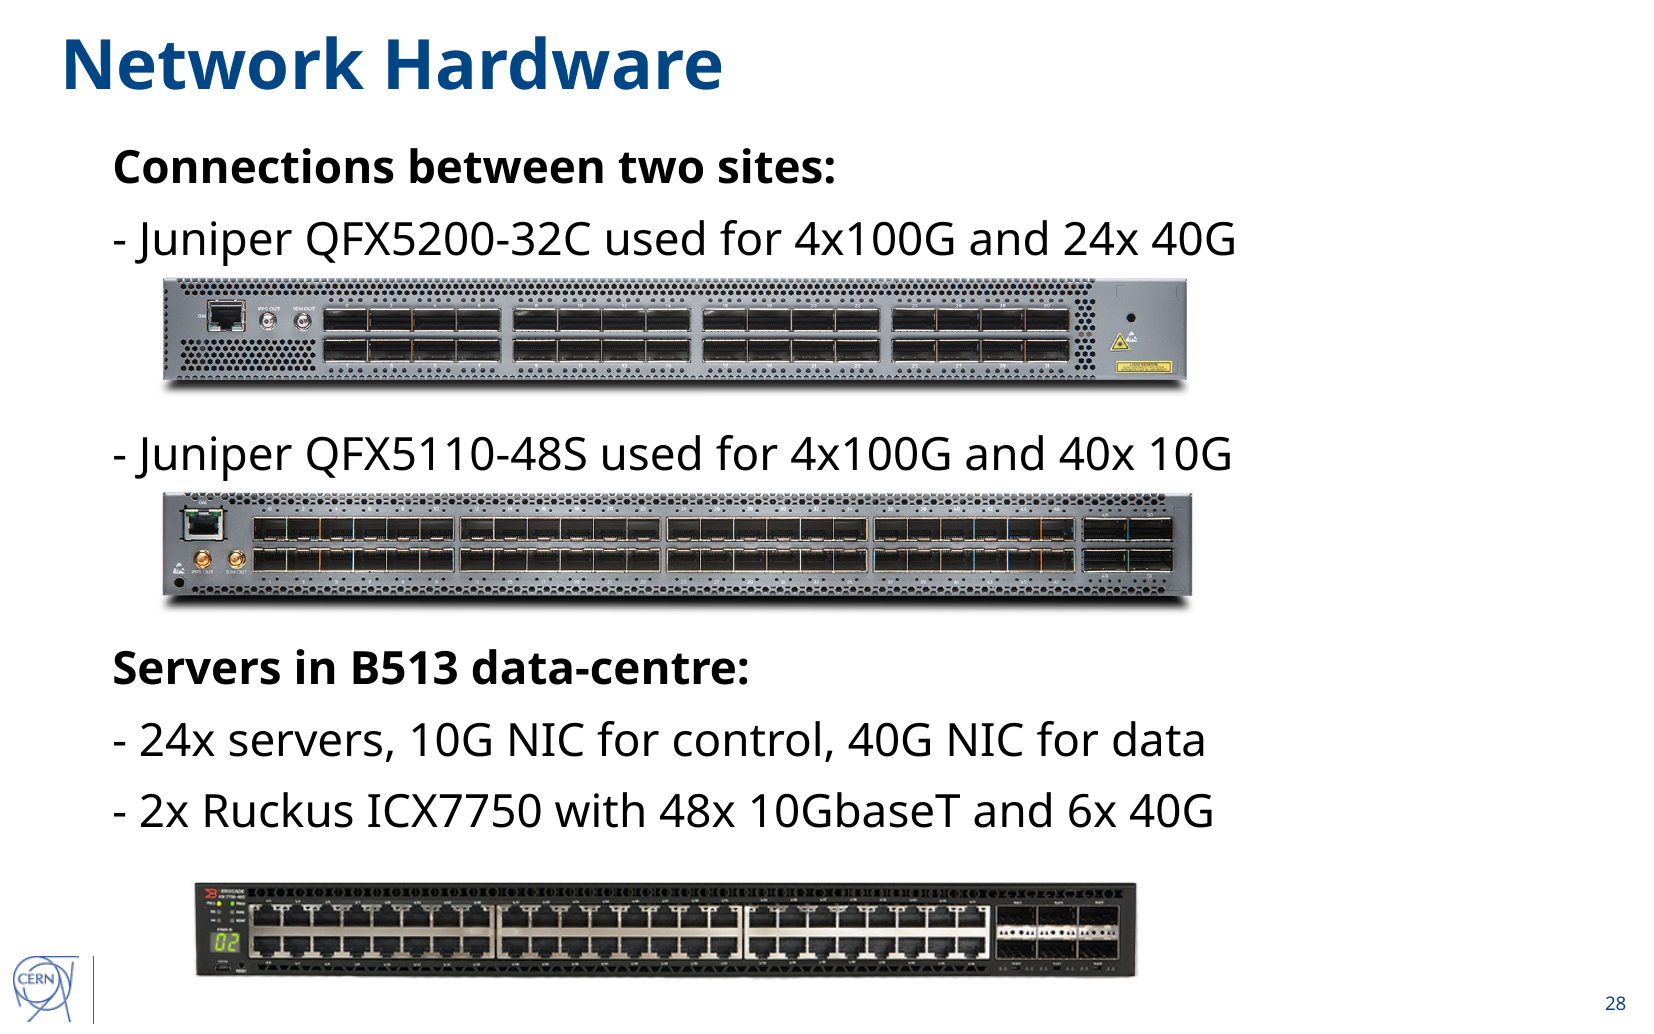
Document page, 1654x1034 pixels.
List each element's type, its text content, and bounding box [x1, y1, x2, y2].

text_box Connections between two sites: - Juniper QFX5200-32C used for 4x100G and 24x 40G - Juniper QFX5110-48S used for 4x100G and 40x 10G Servers in B513 data-centre: - 24x servers, 10G NIC for control, 40G NIC for data - 2x Ruckus ICX7750 with 48x 10GbaseT and 6x 40G [97, 127, 1606, 973]
picture [189, 973, 1141, 994]
picture [13, 956, 79, 1032]
title Network Hardware [60, 0, 1528, 138]
